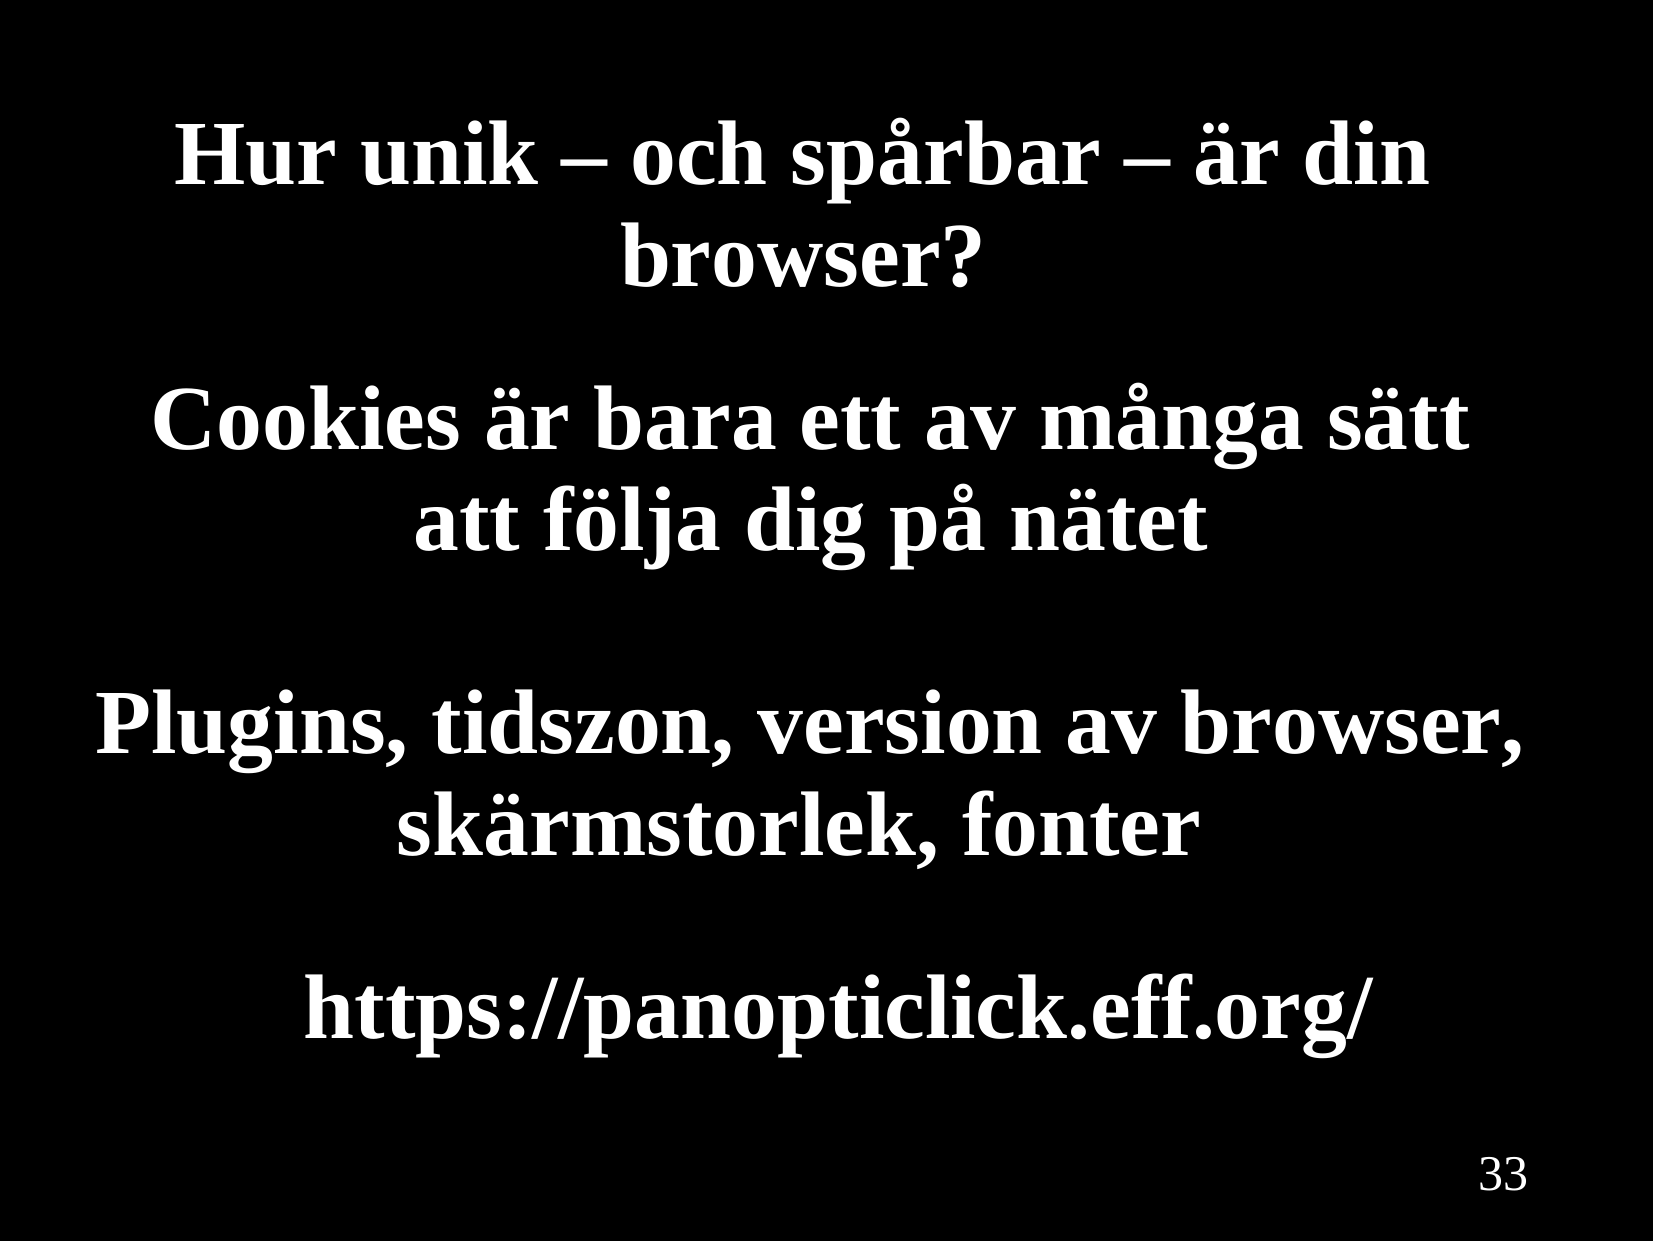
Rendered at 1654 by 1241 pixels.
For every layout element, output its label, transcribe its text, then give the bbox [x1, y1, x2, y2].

title https://panopticlick.eff.org/ [113, 933, 1565, 1082]
title Cookies är bara ett av många sätt att följa dig på nätet Plugins, tidszon, version av browser, skärmstorlek, fonter [86, 367, 1537, 977]
title Hur unik – och spårbar – är din browser? [78, 90, 1529, 318]
